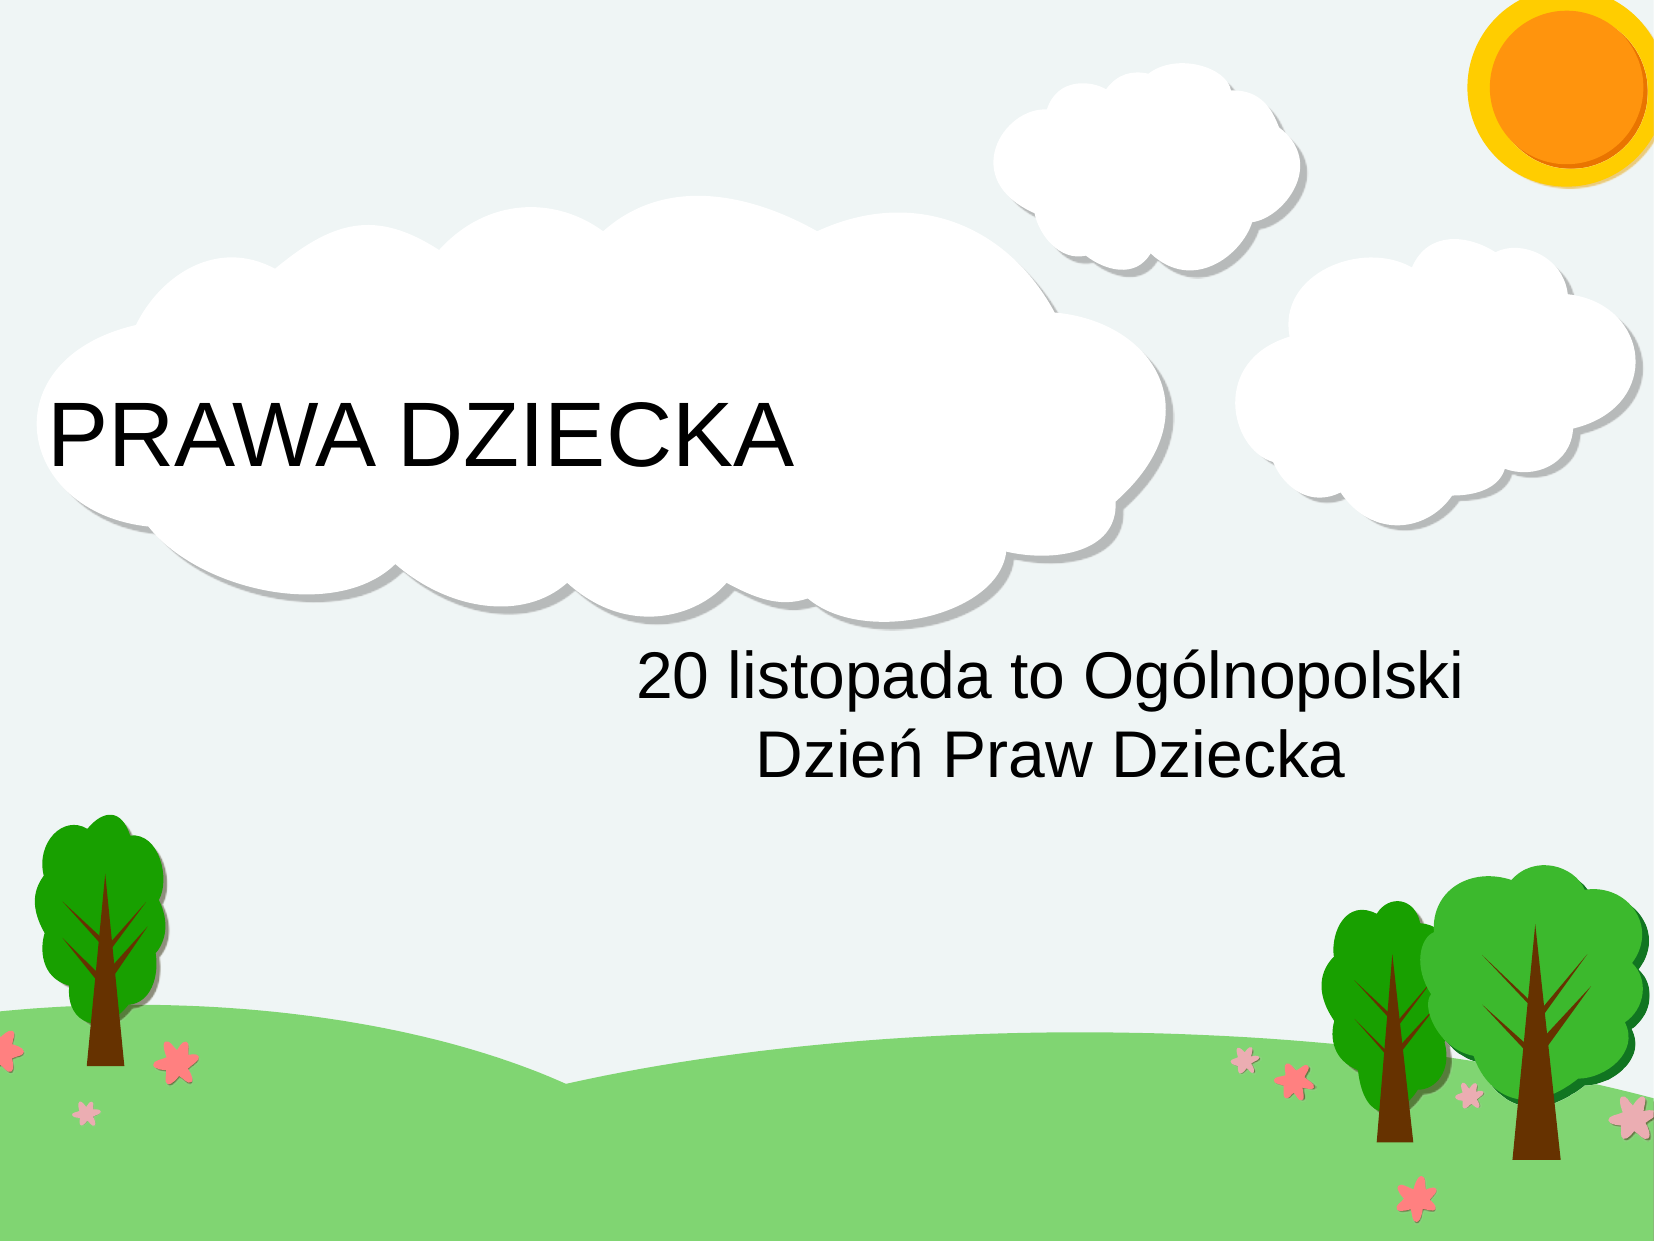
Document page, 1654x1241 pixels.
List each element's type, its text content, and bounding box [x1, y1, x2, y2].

title PRAWA DZIECKA [47, 283, 1512, 577]
subtitle 20 listopada to Ogólnopolski Dzień Praw Dziecka [590, 631, 1512, 791]
